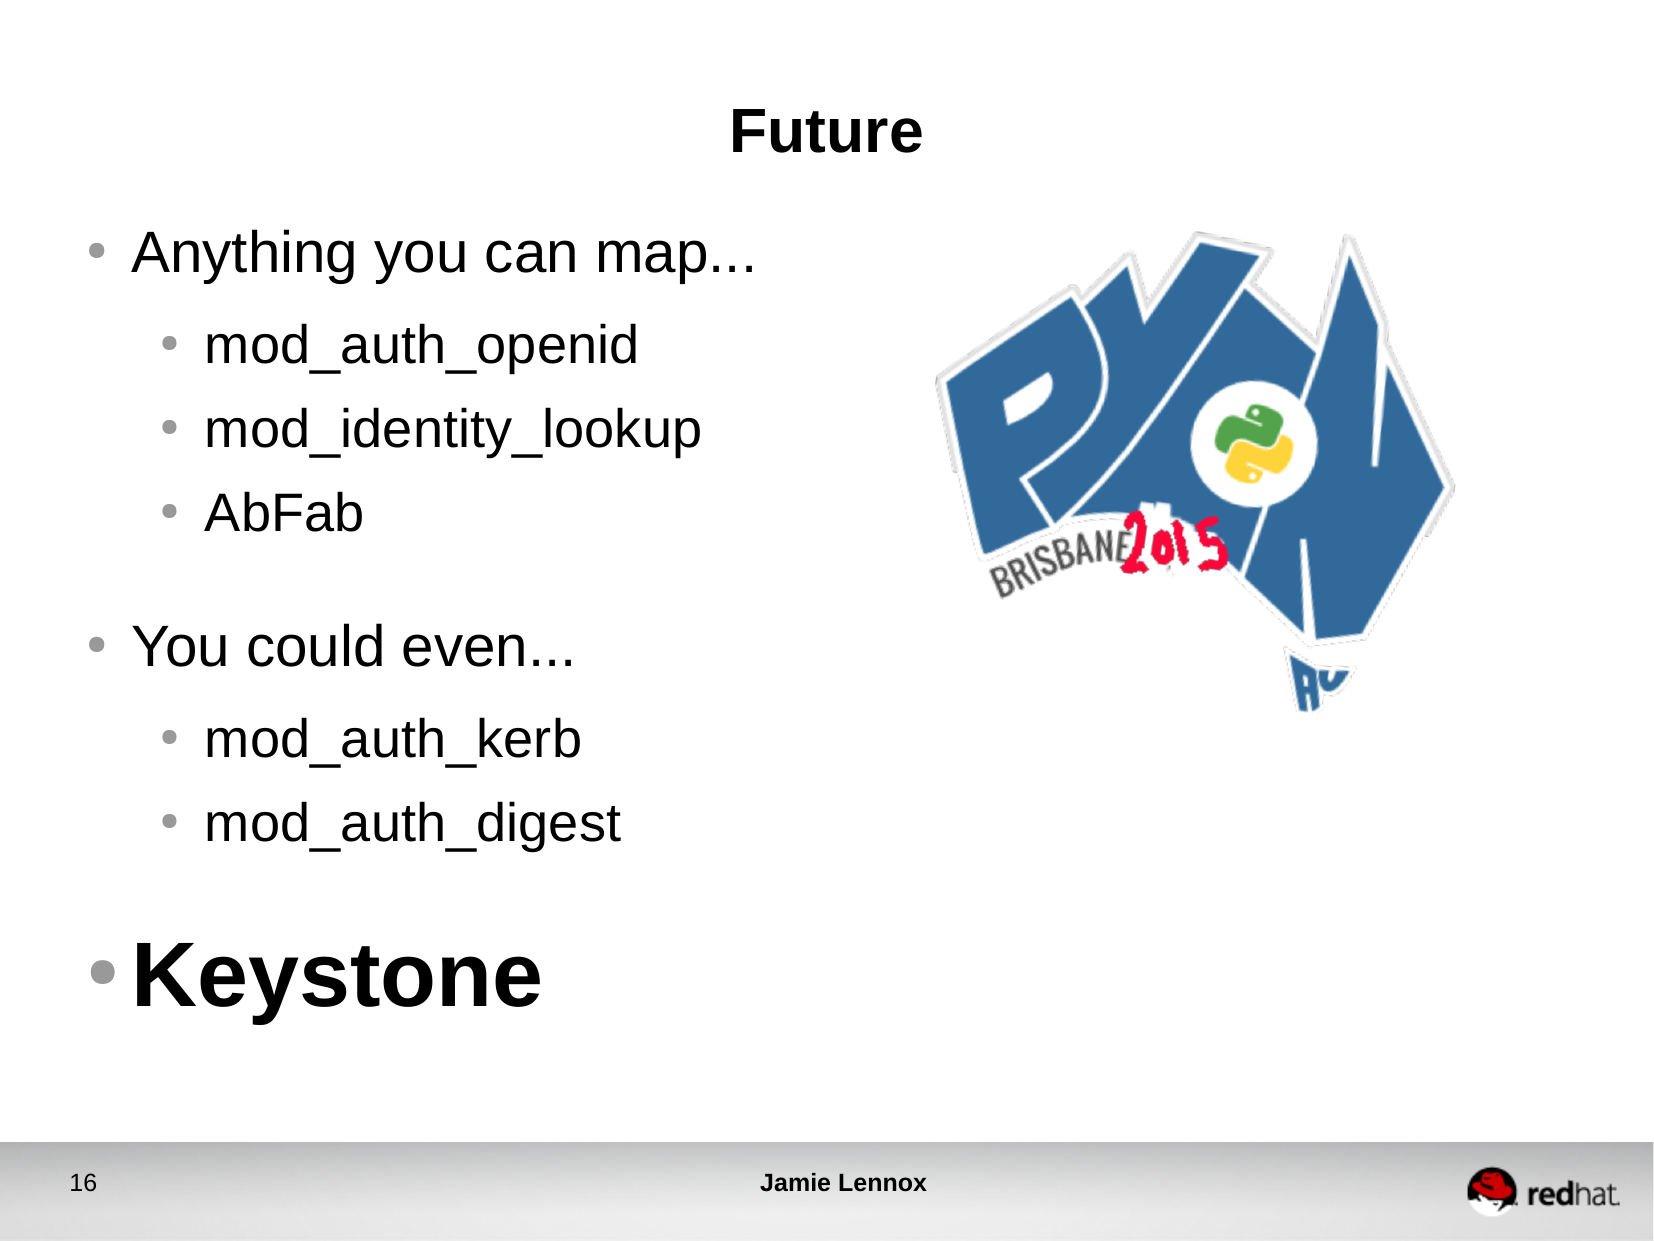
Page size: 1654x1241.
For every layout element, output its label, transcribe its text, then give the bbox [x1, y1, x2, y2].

title Future [82, 37, 1571, 219]
picture [896, 180, 1488, 729]
picture [0, 1142, 1654, 1241]
list Anything you can map... mod_auth_openid mod_identity_lookup AbFab You could even... mod_auth_kerb mod_auth_digest Keystone [71, 219, 1618, 1027]
